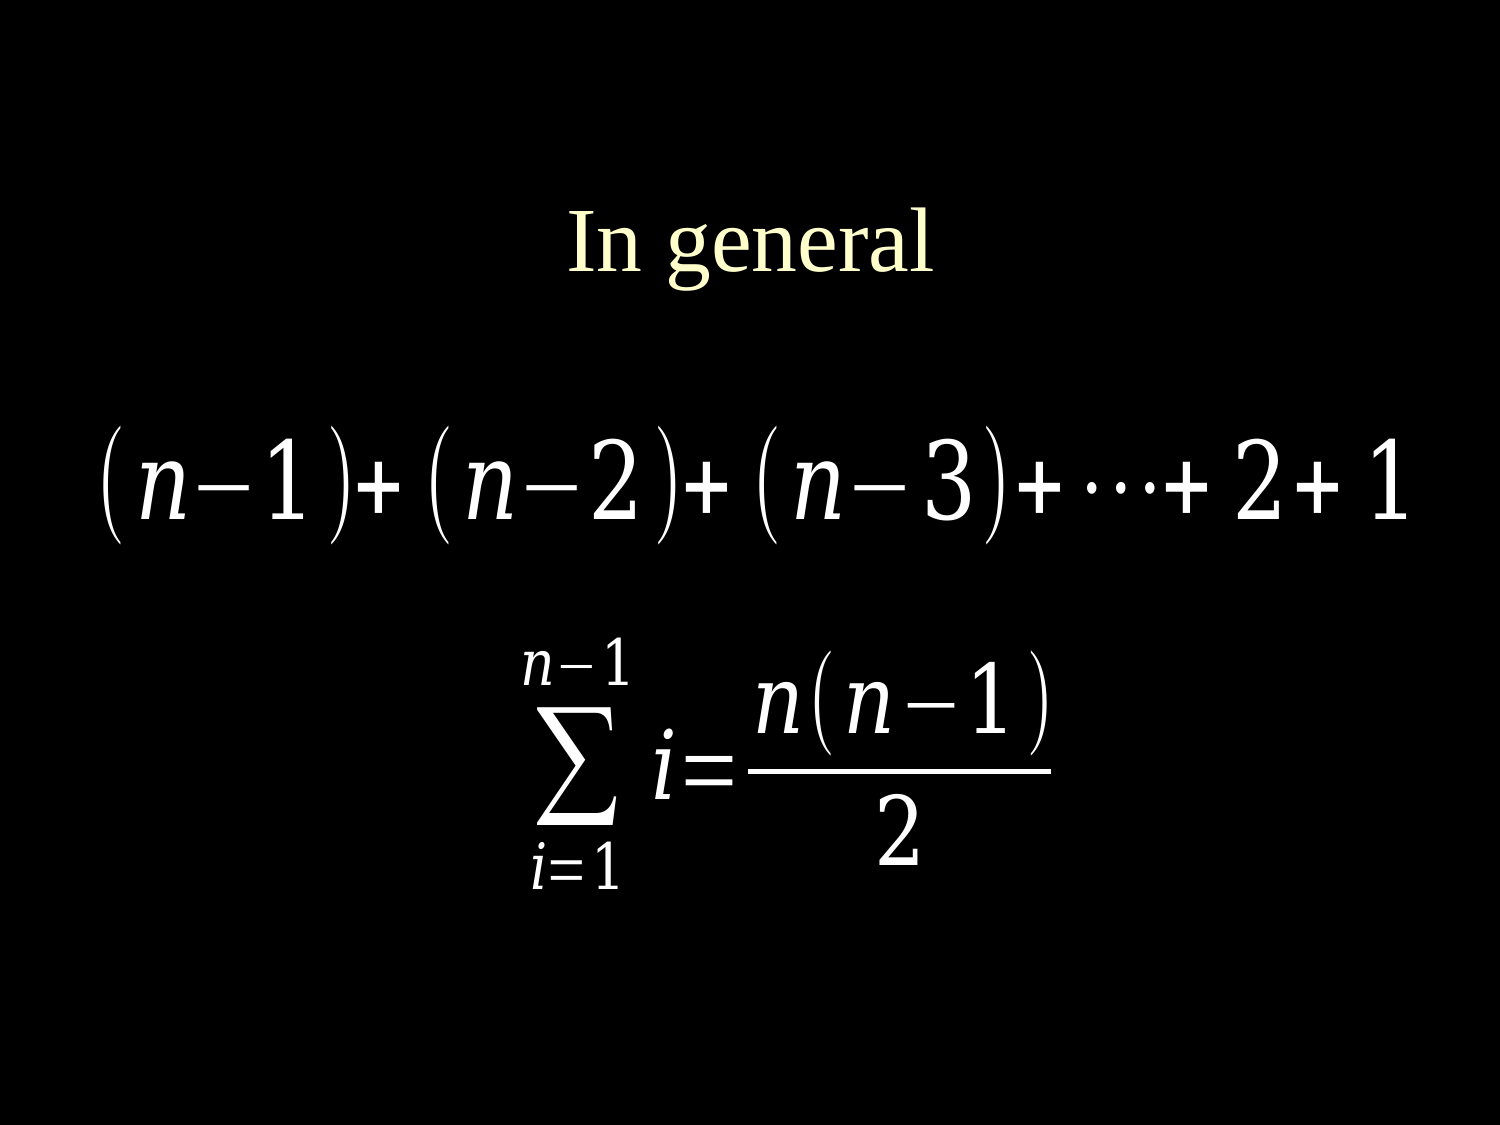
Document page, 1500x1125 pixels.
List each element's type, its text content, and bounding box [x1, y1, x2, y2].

chart [500, 624, 1085, 905]
chart [75, 417, 1450, 550]
title In general [22, 145, 1480, 336]
